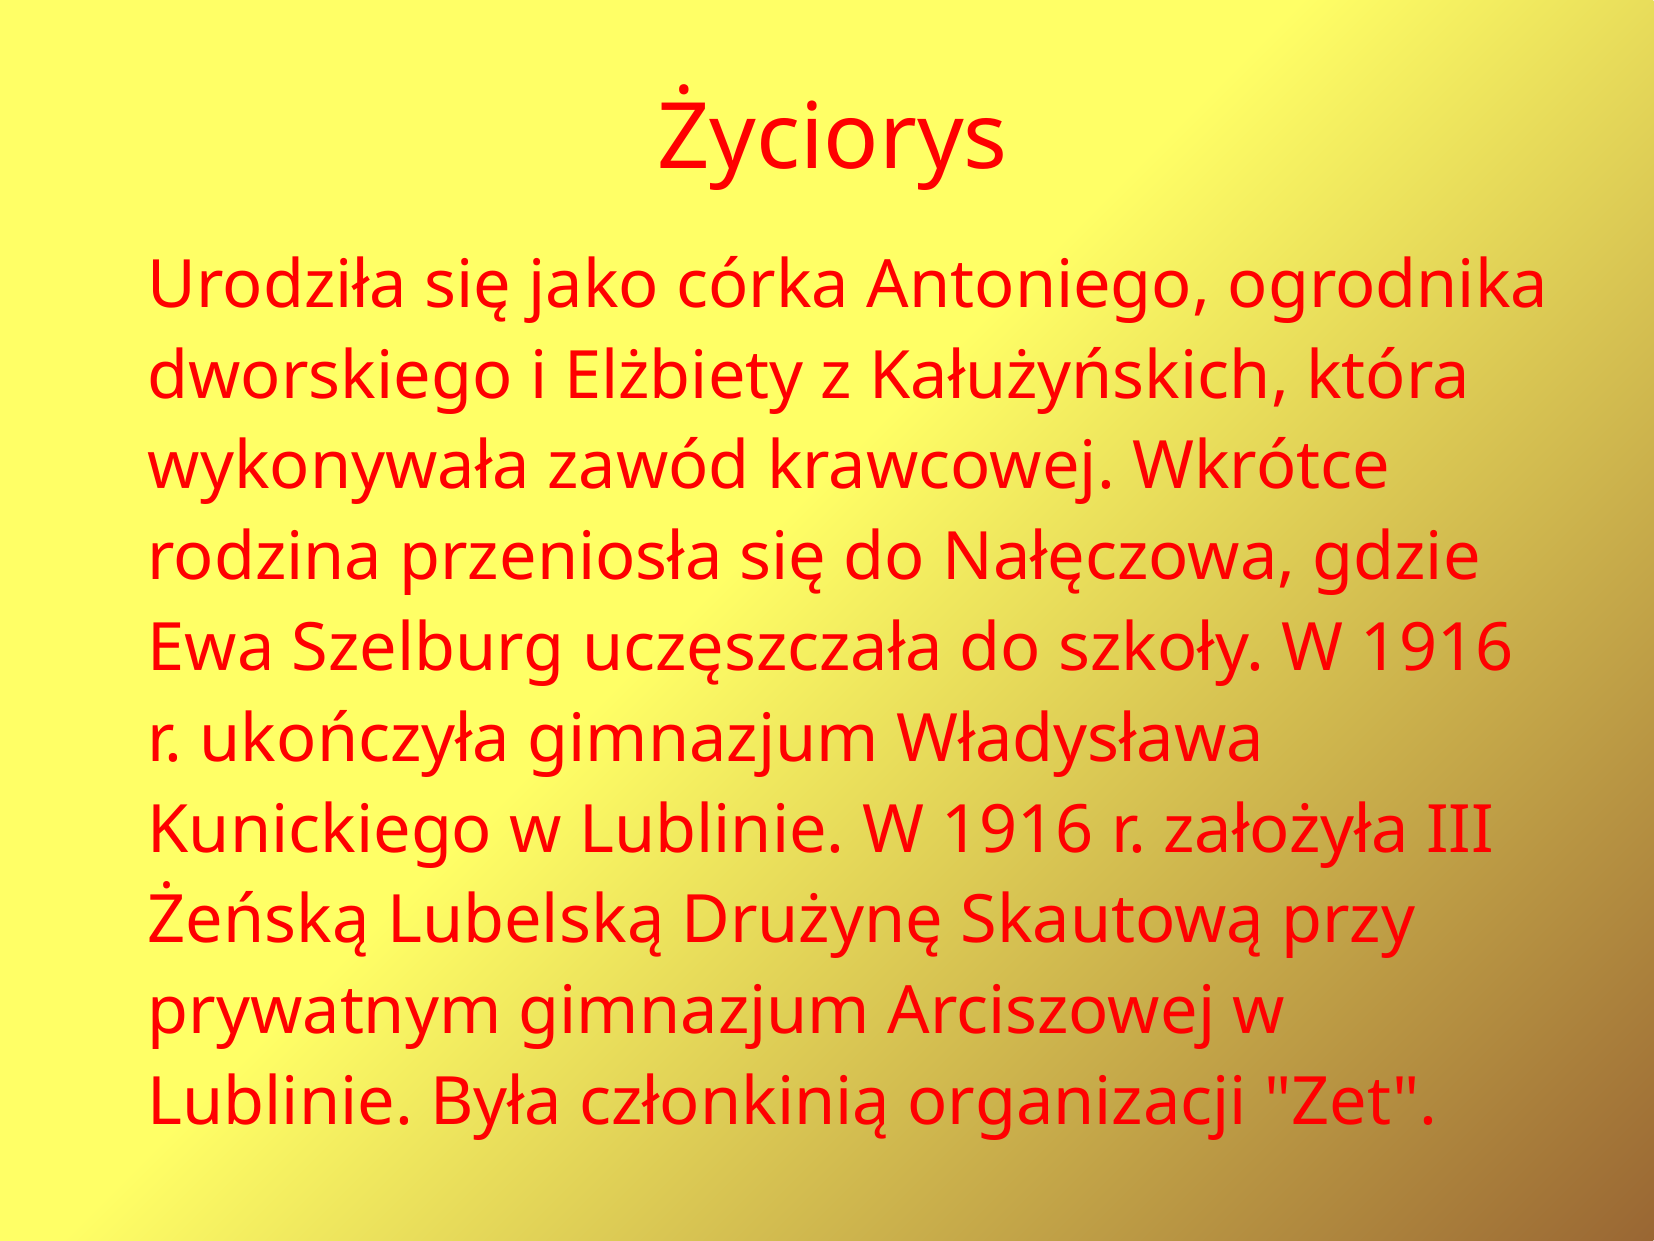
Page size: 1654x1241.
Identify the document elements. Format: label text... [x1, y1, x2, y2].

title Życiorys [88, 29, 1577, 237]
list Urodziła się jako córka Antoniego, ogrodnika dworskiego i Elżbiety z Kałużyńskich, która wykonywała zawód krawcowej. Wkrótce rodzina przeniosła się do Nałęczowa, gdzie Ewa Szelburg uczęszczała do szkoły. W 1916 r. ukończyła gimnazjum Władysława Kunickiego w Lublinie. W 1916 r. założyła III Żeńską Lubelską Drużynę Skautową przy prywatnym gimnazjum Arciszowej w Lublinie. Była członkinią organizacji "Zet". [76, 236, 1565, 1167]
